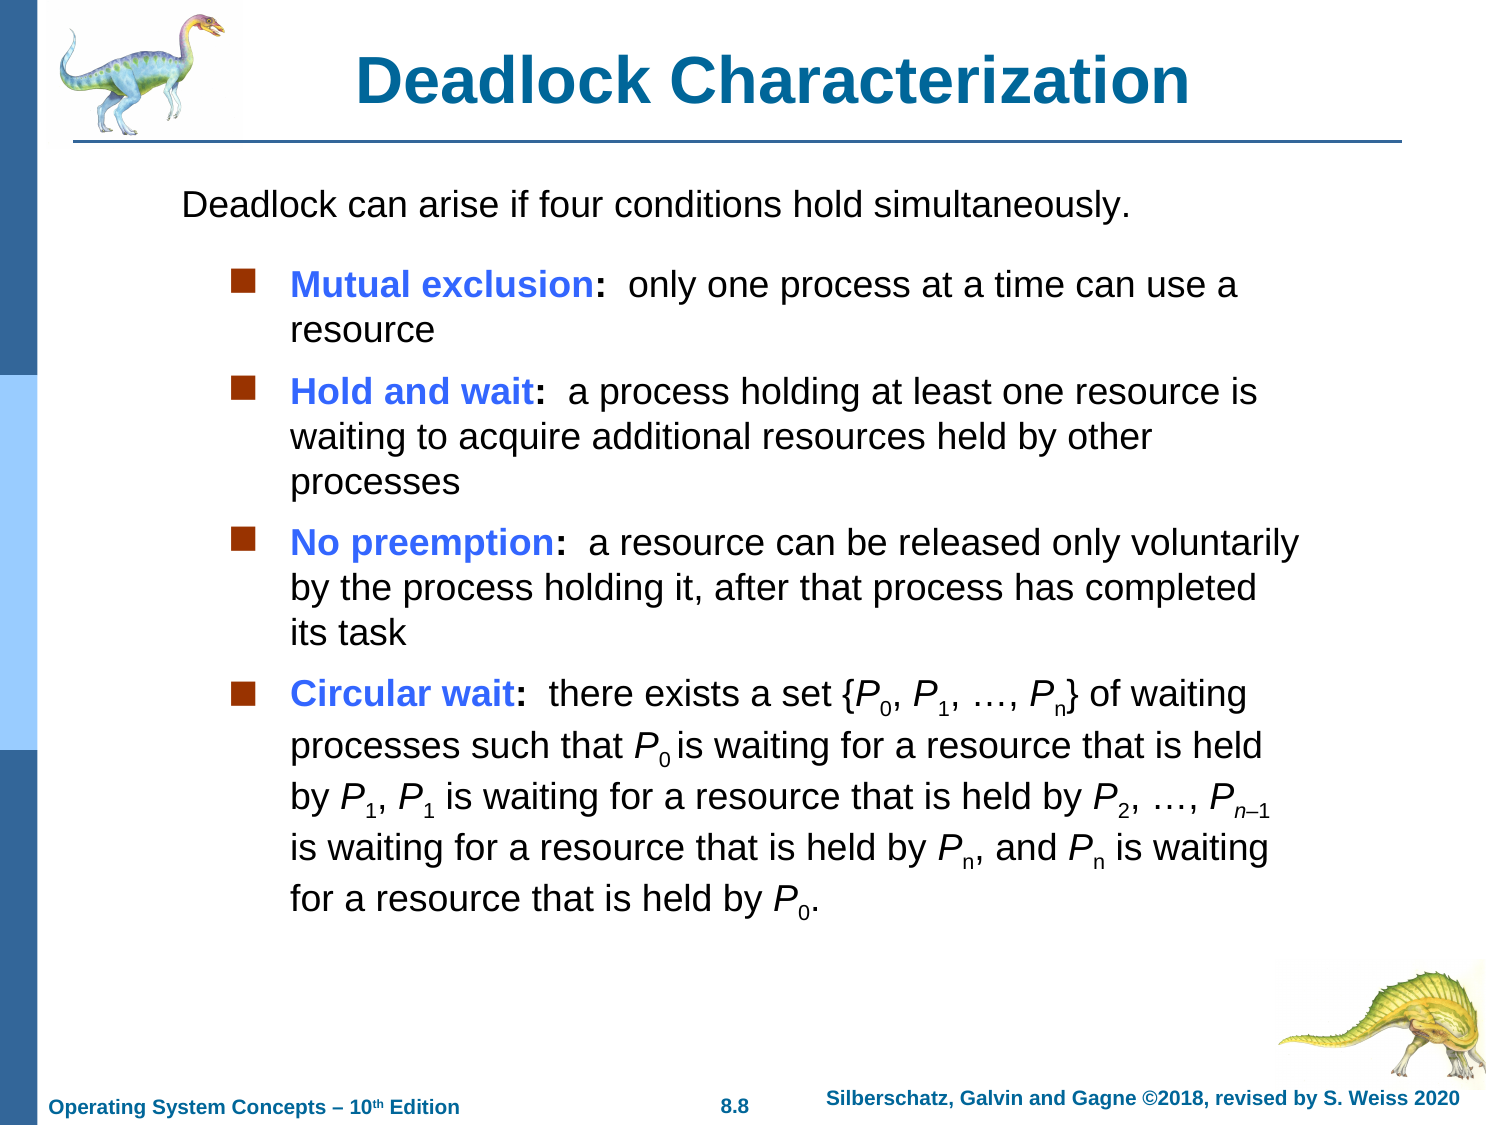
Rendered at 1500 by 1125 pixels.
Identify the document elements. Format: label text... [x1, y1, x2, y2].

title Deadlock Characterization [122, 29, 1425, 125]
picture [1275, 959, 1486, 1095]
text_box Deadlock can arise if four conditions hold simultaneously. [135, 171, 1178, 233]
list Mutual exclusion: only one process at a time can use a resource Hold and wait: a process holding at least one resource is waiting to acquire additional resources held by other processes No preemption: a resource can be released only voluntarily by the process holding it, after that process has completed its task Circular wait: there exists a set {P0, P1, …, Pn} of waiting processes such that P0 is waiting for a resource that is held by P1, P1 is waiting for a resource that is held by P2, …, Pn–1 is waiting for a resource that is held by Pn, and Pn is waiting for a resource that is held by P0. [218, 252, 1317, 1019]
picture [46, 0, 243, 149]
